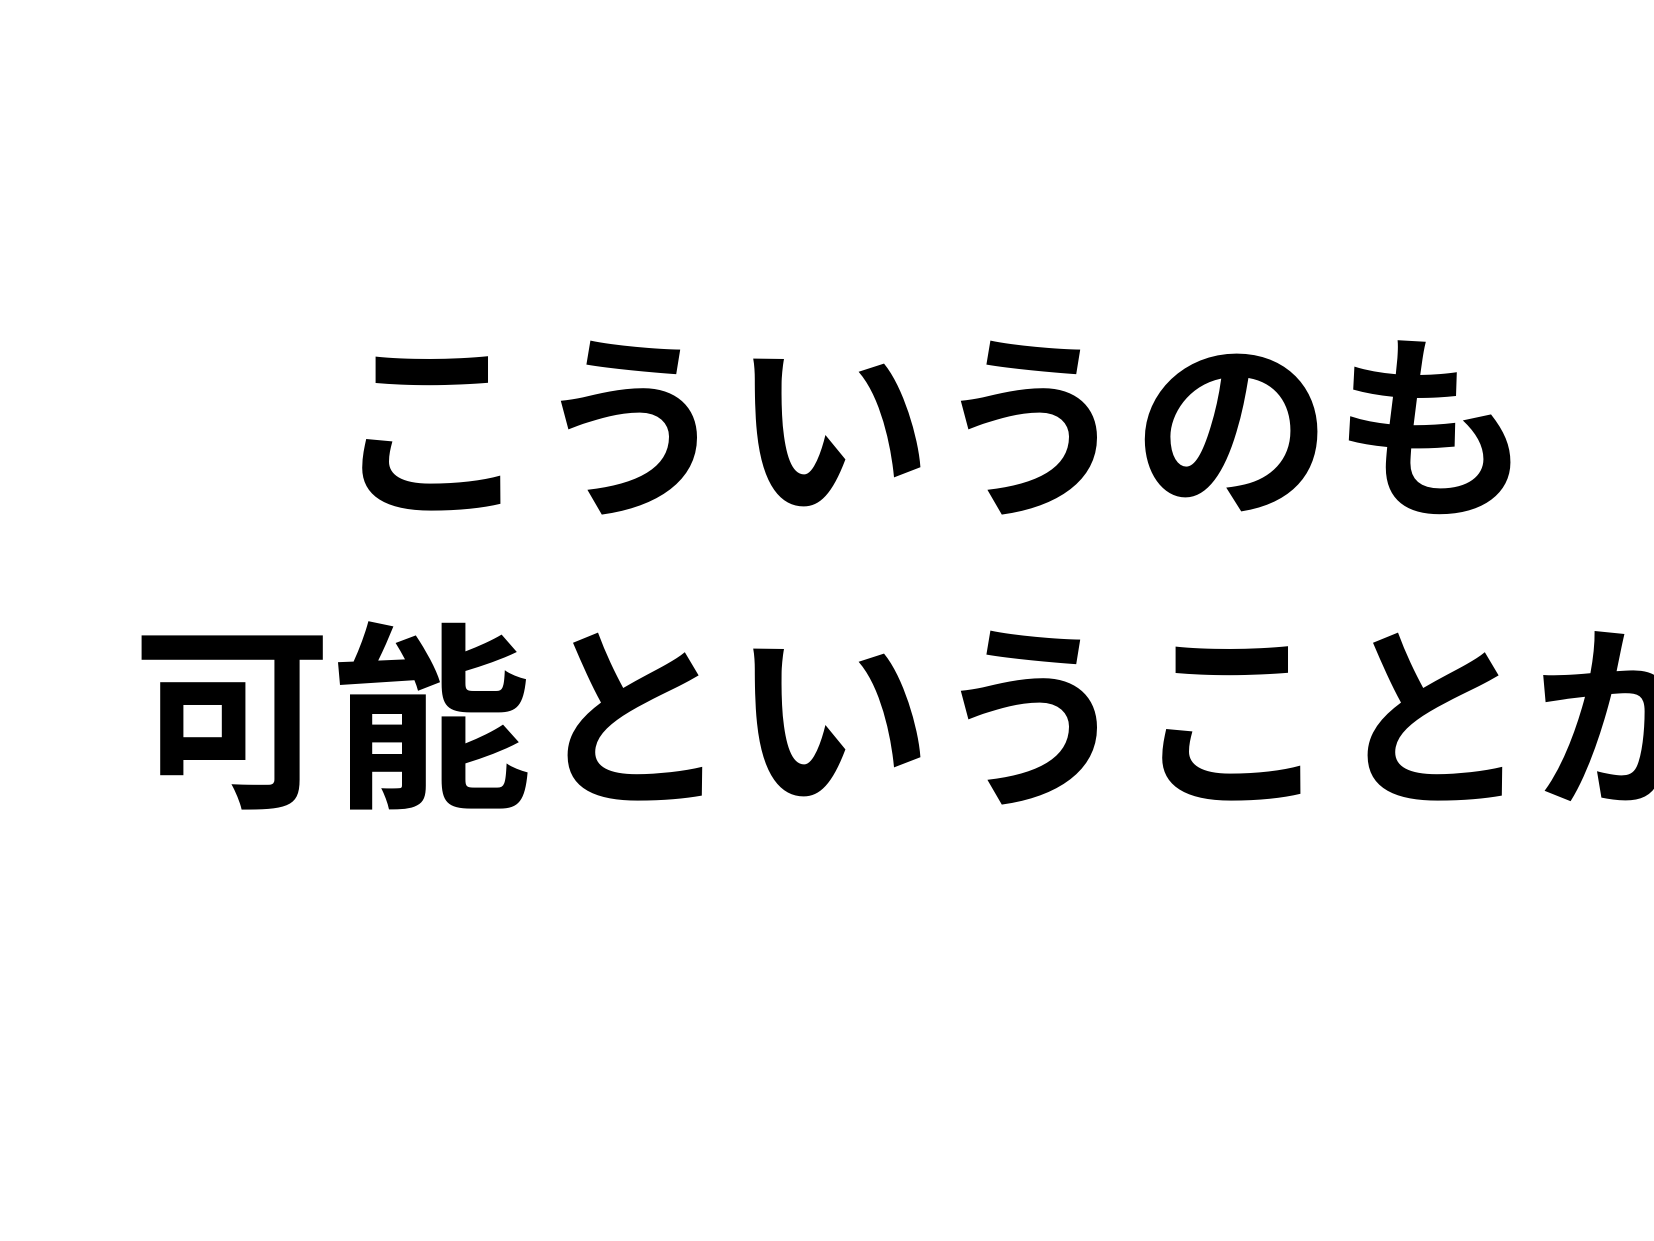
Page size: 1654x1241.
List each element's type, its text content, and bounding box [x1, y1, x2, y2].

text_box こういうのも 可能ということか [118, 263, 1540, 709]
